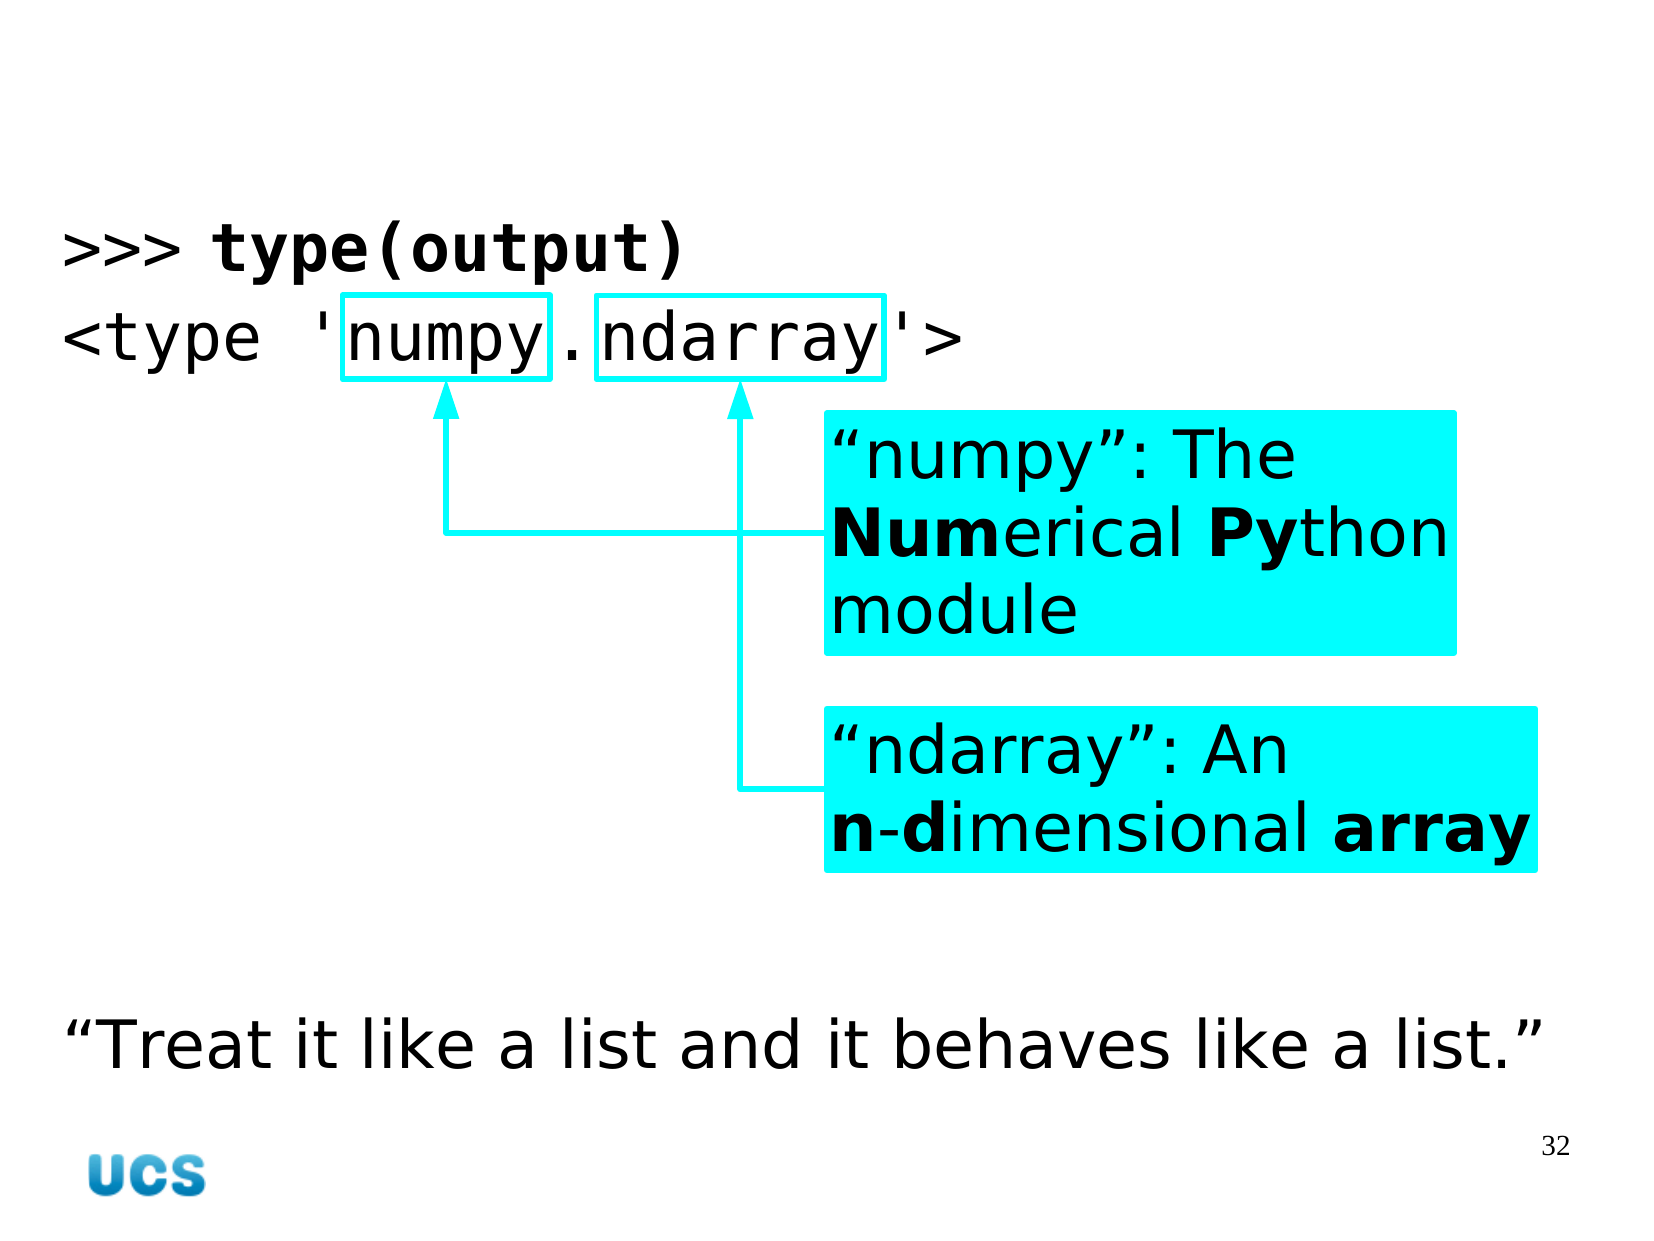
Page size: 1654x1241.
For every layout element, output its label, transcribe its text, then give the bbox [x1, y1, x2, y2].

text_box “numpy”: The Numerical Python module [826, 413, 1454, 653]
text_box '> [887, 295, 967, 380]
text_box ndarray [596, 295, 885, 380]
text_box “ndarray”: An n-dimensional array [826, 708, 1536, 871]
text_box “Treat it like a list and it behaves like a list.” [59, 1003, 1553, 1088]
text_box . [549, 295, 594, 380]
picture [88, 1153, 206, 1198]
text_box <type ' [59, 295, 340, 380]
text_box >>> [59, 206, 186, 291]
text_box type(output) [206, 206, 696, 291]
text_box numpy [342, 295, 549, 380]
